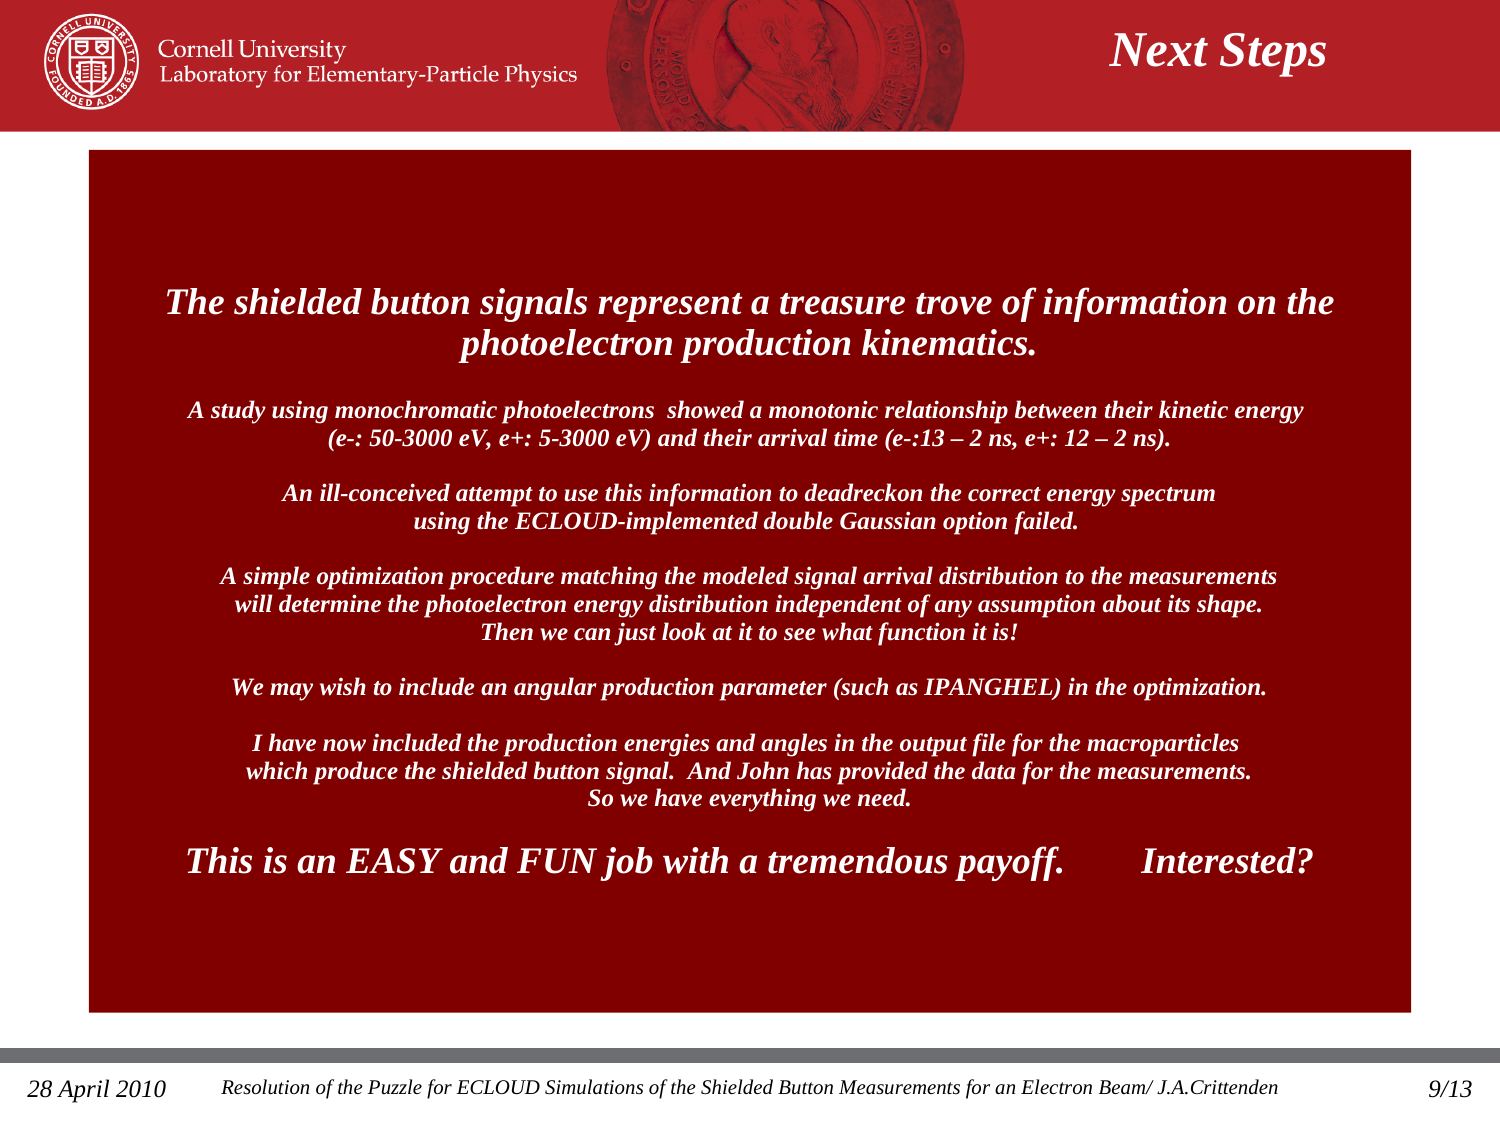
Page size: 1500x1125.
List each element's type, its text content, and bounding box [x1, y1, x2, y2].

picture [0, 0, 1500, 132]
text_box Next Steps [937, 14, 1500, 128]
text_box The shielded button signals represent a treasure trove of information on the photoelectron production kinematics. A study using monochromatic photoelectrons showed a monotonic relationship between their kinetic energy (e-: 50-3000 eV, e+: 5-3000 eV) and their arrival time (e-:13 – 2 ns, e+: 12 – 2 ns). An ill-conceived attempt to use this information to deadreckon the correct energy spectrum using the ECLOUD-implemented double Gaussian option failed. A simple optimization procedure matching the modeled signal arrival distribution to the measurements will determine the photoelectron energy distribution independent of any assumption about its shape. Then we can just look at it to see what function it is! We may wish to include an angular production parameter (such as IPANGHEL) in the optimization. I have now included the production energies and angles in the output file for the macroparticles which produce the shielded button signal. And John has provided the data for the measurements. So we have everything we need. This is an EASY and FUN job with a tremendous payoff. Interested? [88, 149, 1412, 1013]
